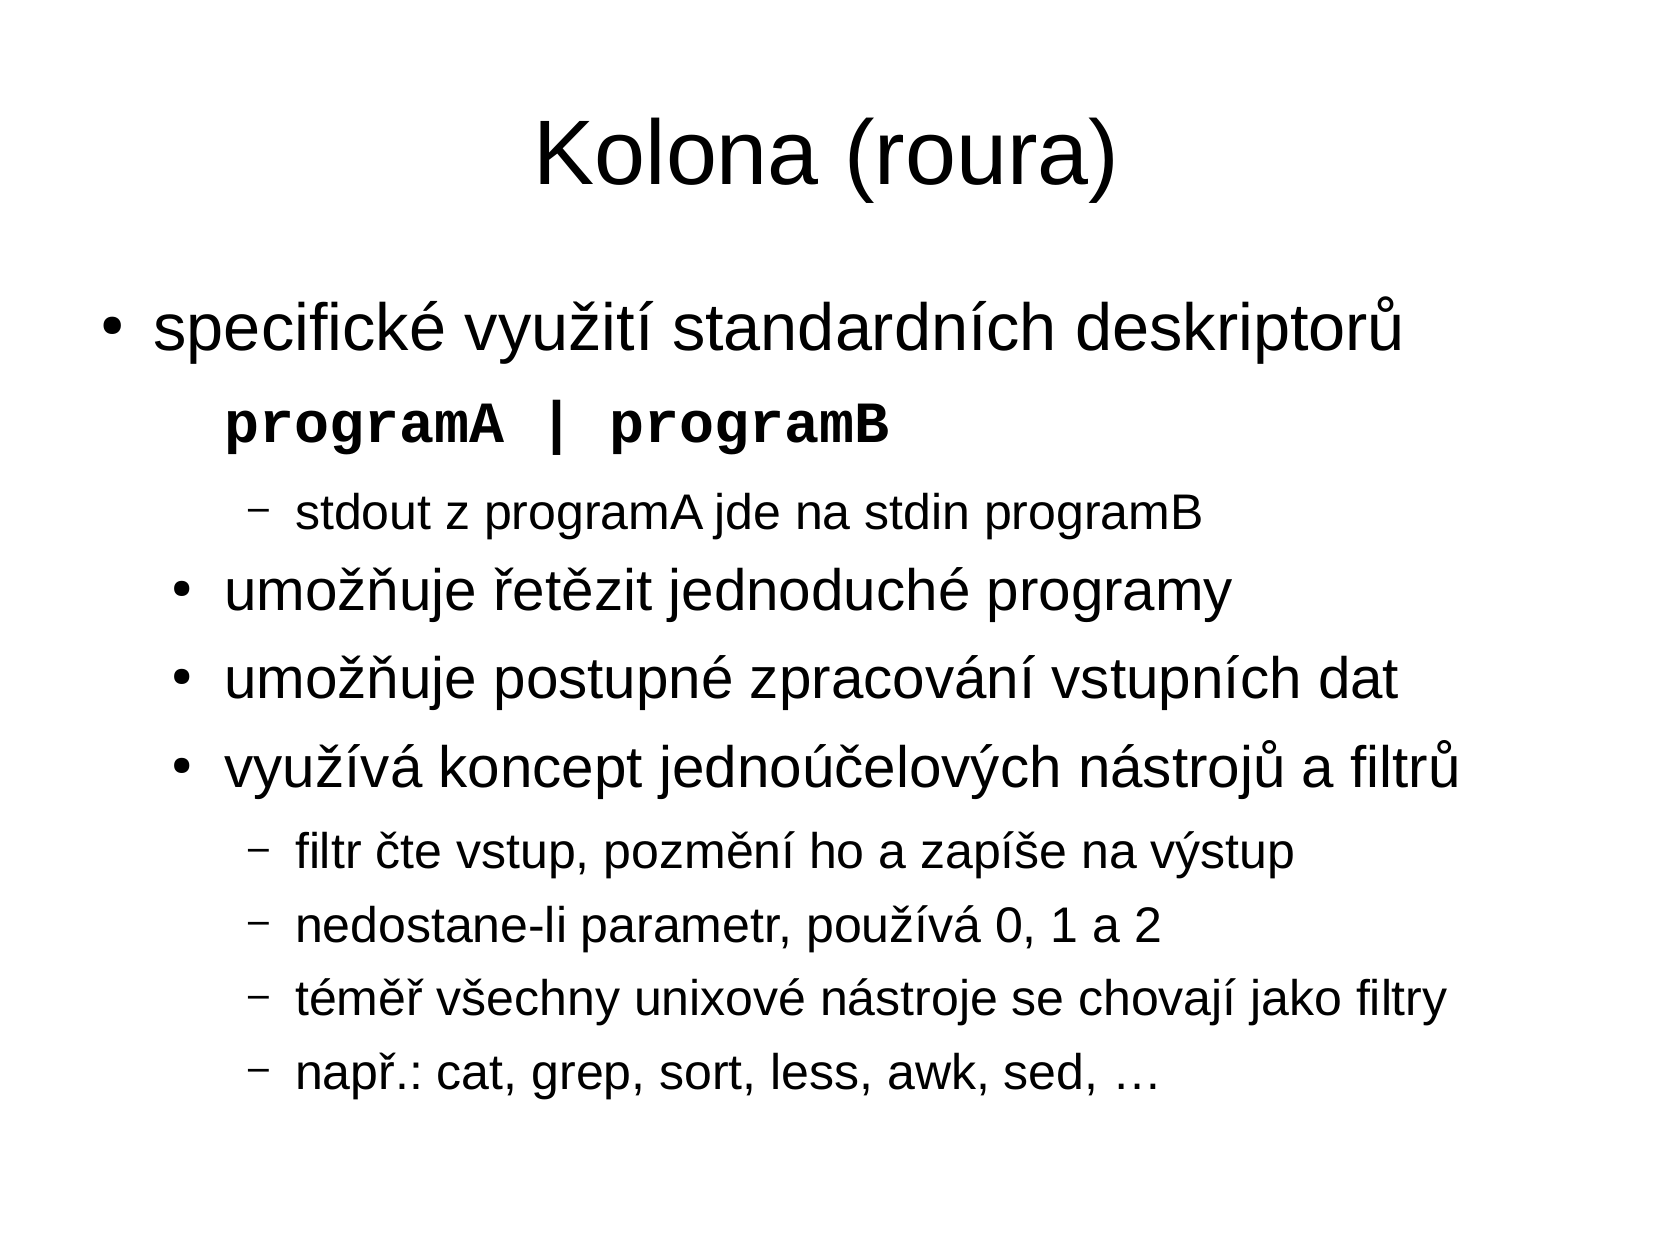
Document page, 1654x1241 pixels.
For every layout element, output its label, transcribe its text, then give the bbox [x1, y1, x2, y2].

title Kolona (roura) [82, 56, 1571, 250]
list specifické využití standardních deskriptorů programA | programB stdout z programA jde na stdin programB umožňuje řetězit jednoduché programy umožňuje postupné zpracování vstupních dat využívá koncept jednoúčelových nástrojů a filtrů filtr čte vstup, pozmění ho a zapíše na výstup nedostane-li parametr, používá 0, 1 a 2 téměř všechny unixové nástroje se chovají jako filtry např.: cat, grep, sort, less, awk, sed, … [82, 290, 1571, 1100]
